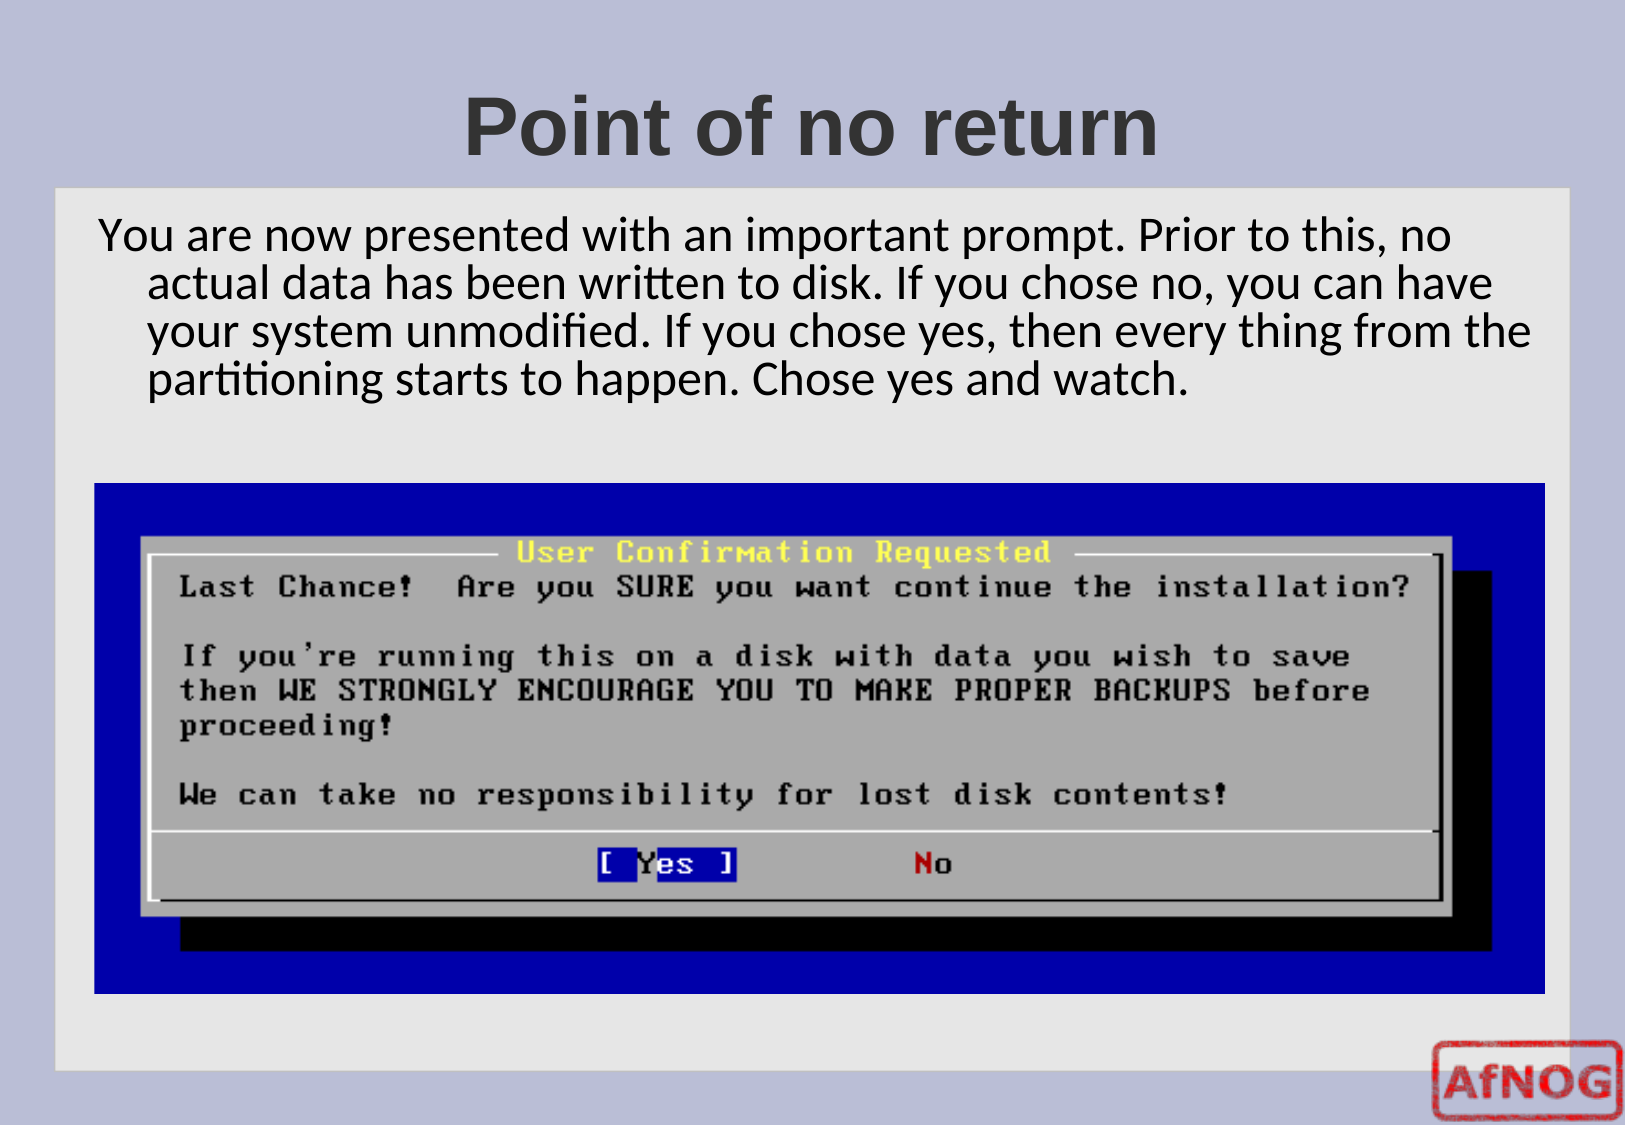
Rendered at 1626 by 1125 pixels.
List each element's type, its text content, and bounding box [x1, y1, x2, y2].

list You are now presented with an important prompt. Prior to this, no actual data has been written to disk. If you chose no, you can have your system unmodified. If you chose yes, then every thing from the partitioning starts to happen. Chose yes and watch. [82, 214, 1560, 472]
picture [1430, 1038, 1626, 1125]
picture [94, 483, 1545, 994]
title Point of no return [54, 44, 1571, 215]
